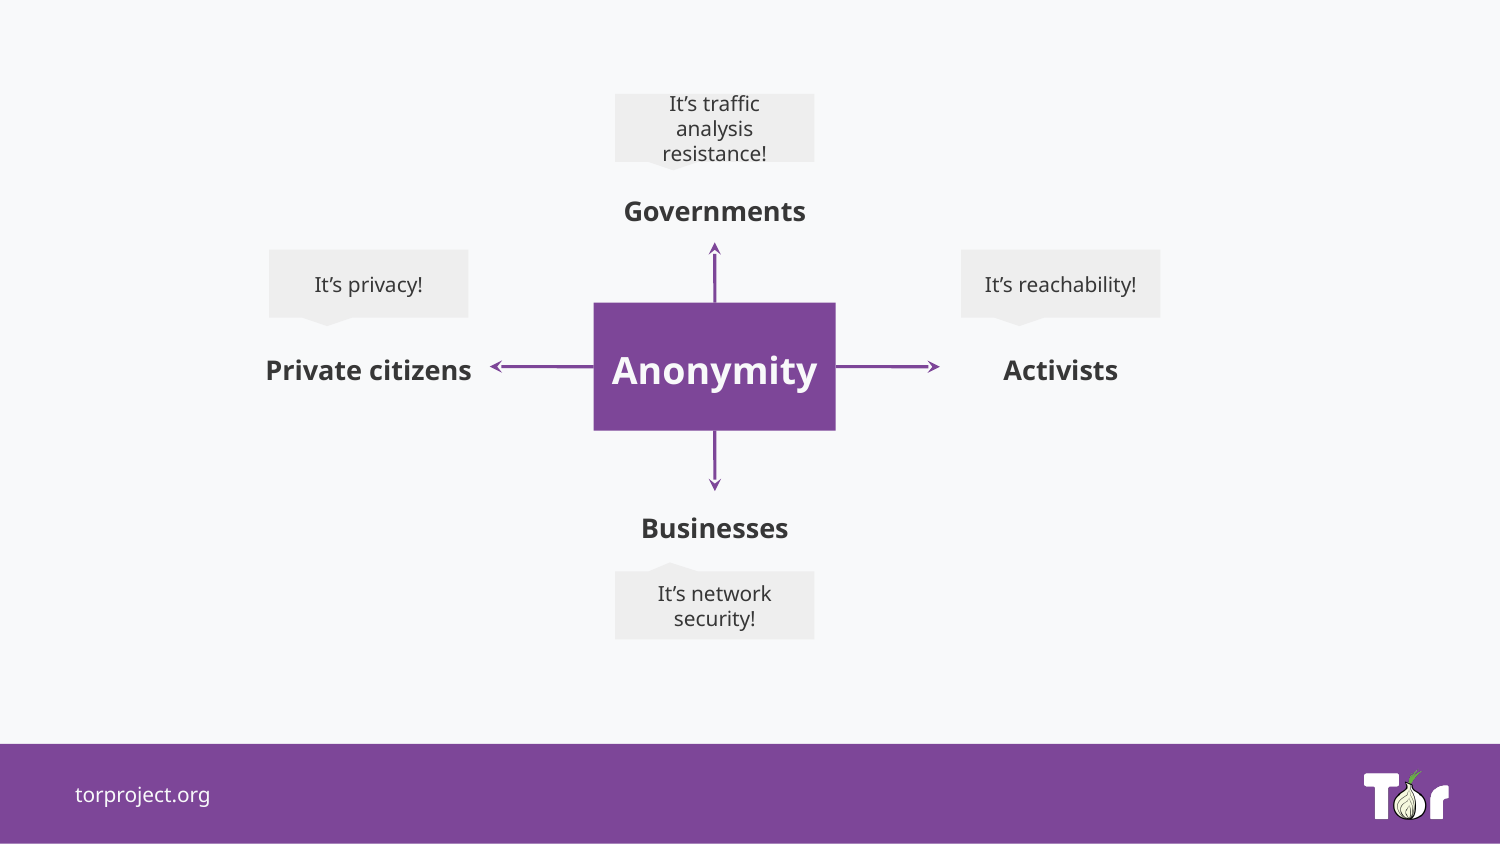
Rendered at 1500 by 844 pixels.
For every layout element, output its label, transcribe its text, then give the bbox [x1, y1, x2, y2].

text_box It’s reachability! [961, 249, 1161, 327]
text_box Activists [939, 332, 1182, 401]
text_box Businesses [593, 491, 836, 559]
picture [1364, 768, 1449, 820]
text_box Anonymity [593, 302, 836, 431]
text_box It’s privacy! [269, 249, 469, 327]
text_box Private citizens [247, 332, 490, 401]
text_box It’s network security! [615, 562, 815, 640]
text_box It’s traffic analysis resistance! [615, 93, 815, 171]
text_box Governments [593, 174, 836, 243]
